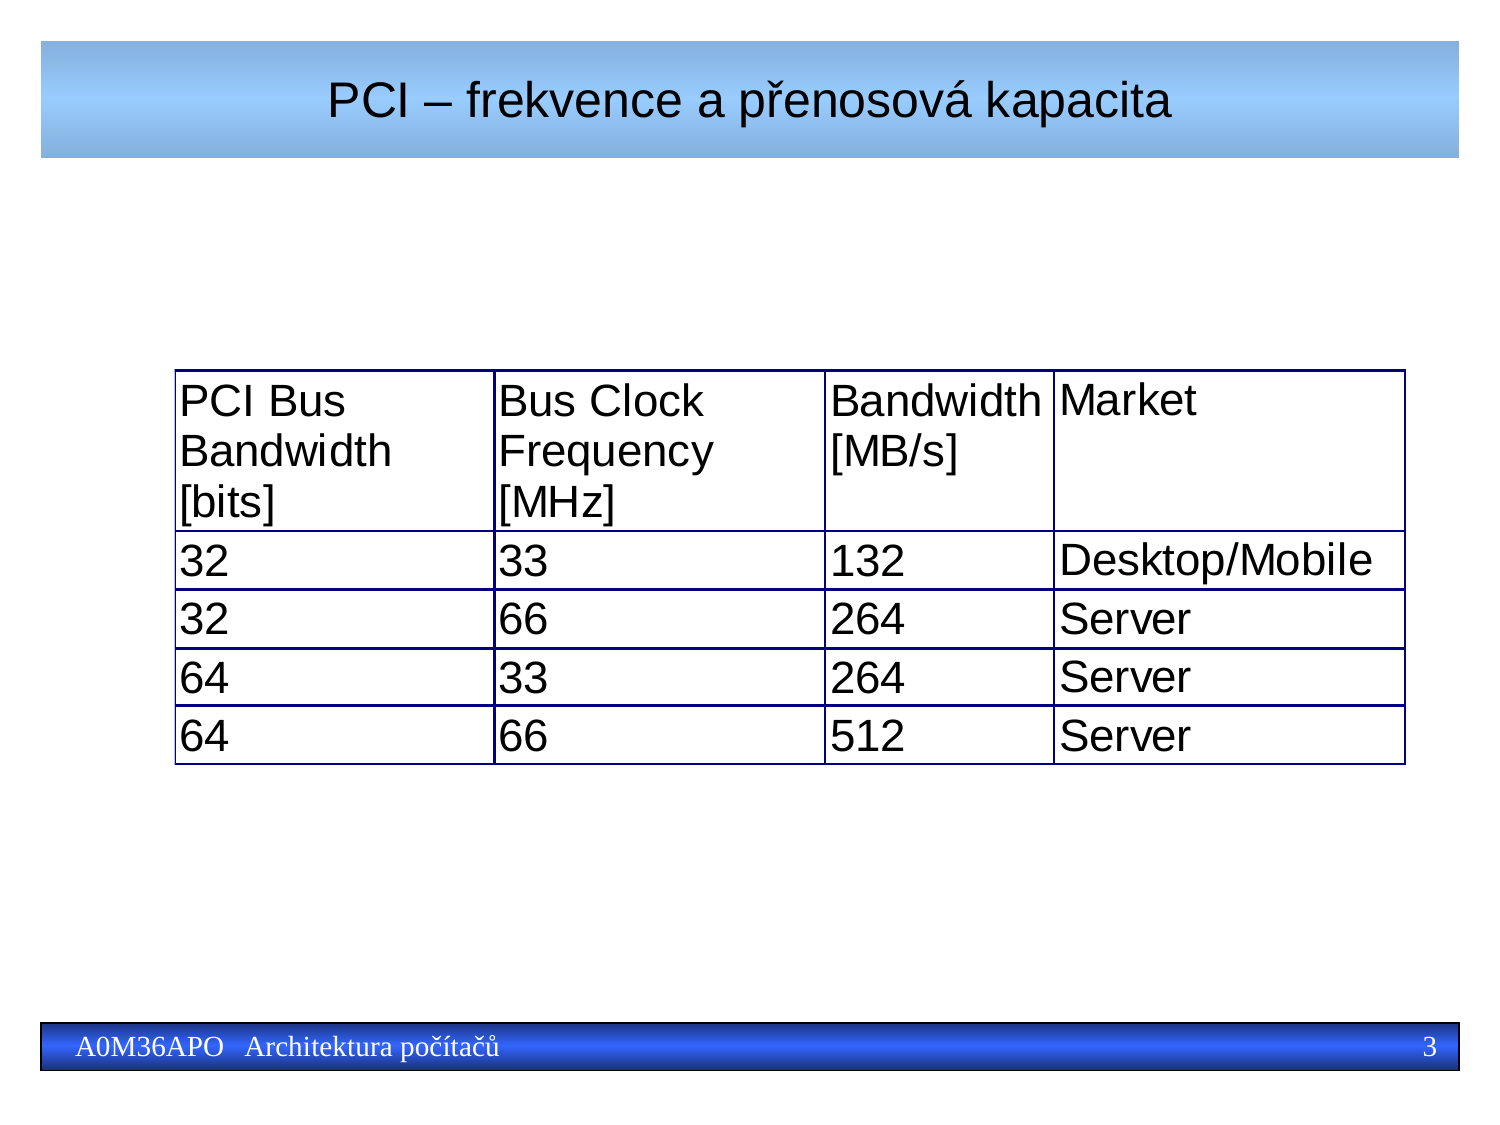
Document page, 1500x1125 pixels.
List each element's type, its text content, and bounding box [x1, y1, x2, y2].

title PCI – frekvence a přenosová kapacita [41, 41, 1459, 158]
chart [174, 369, 1451, 826]
